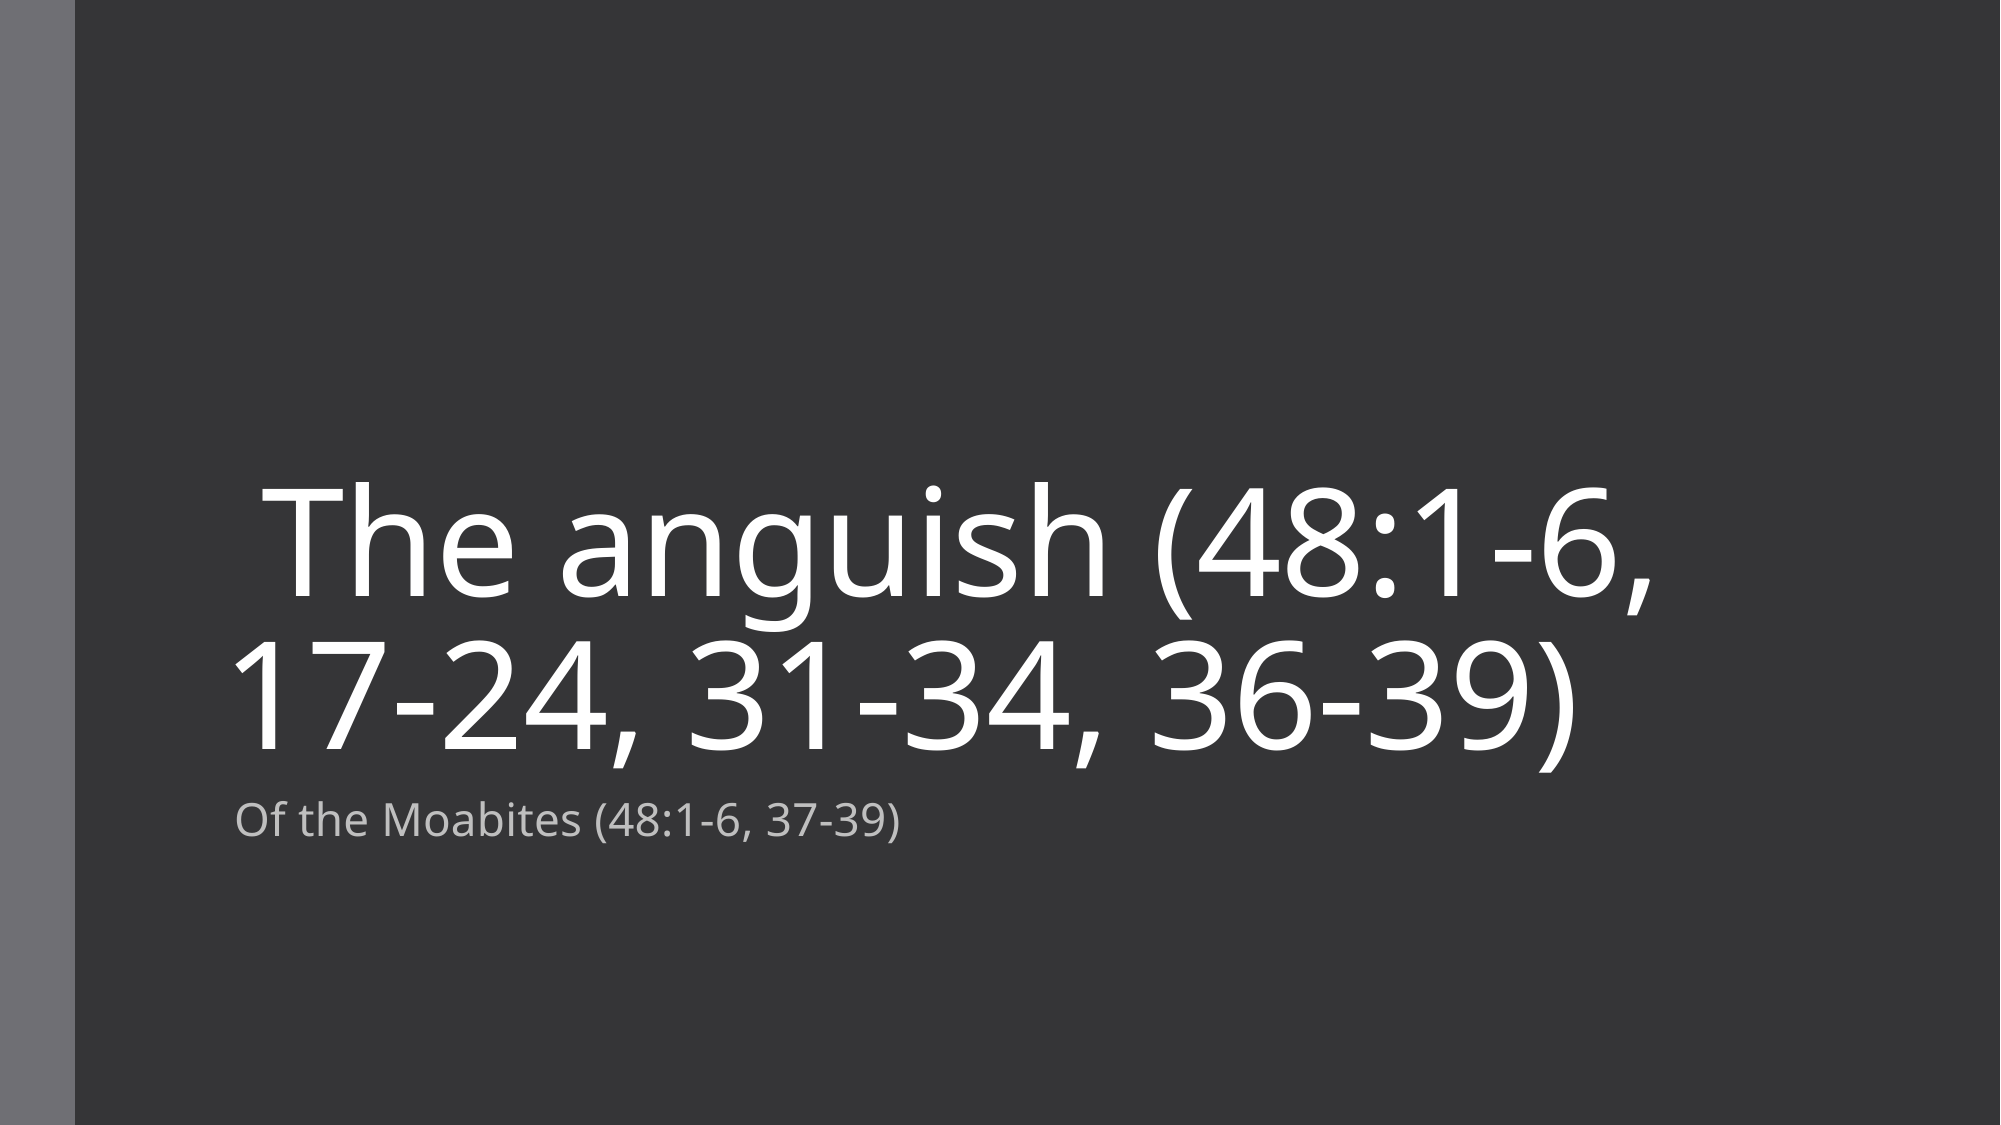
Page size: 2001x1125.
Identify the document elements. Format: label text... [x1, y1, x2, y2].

title The anguish (48:1-6, 17-24, 31-34, 36-39) [206, 124, 1752, 787]
subtitle Of the Moabites (48:1-6, 37-39) [206, 787, 1752, 1066]
